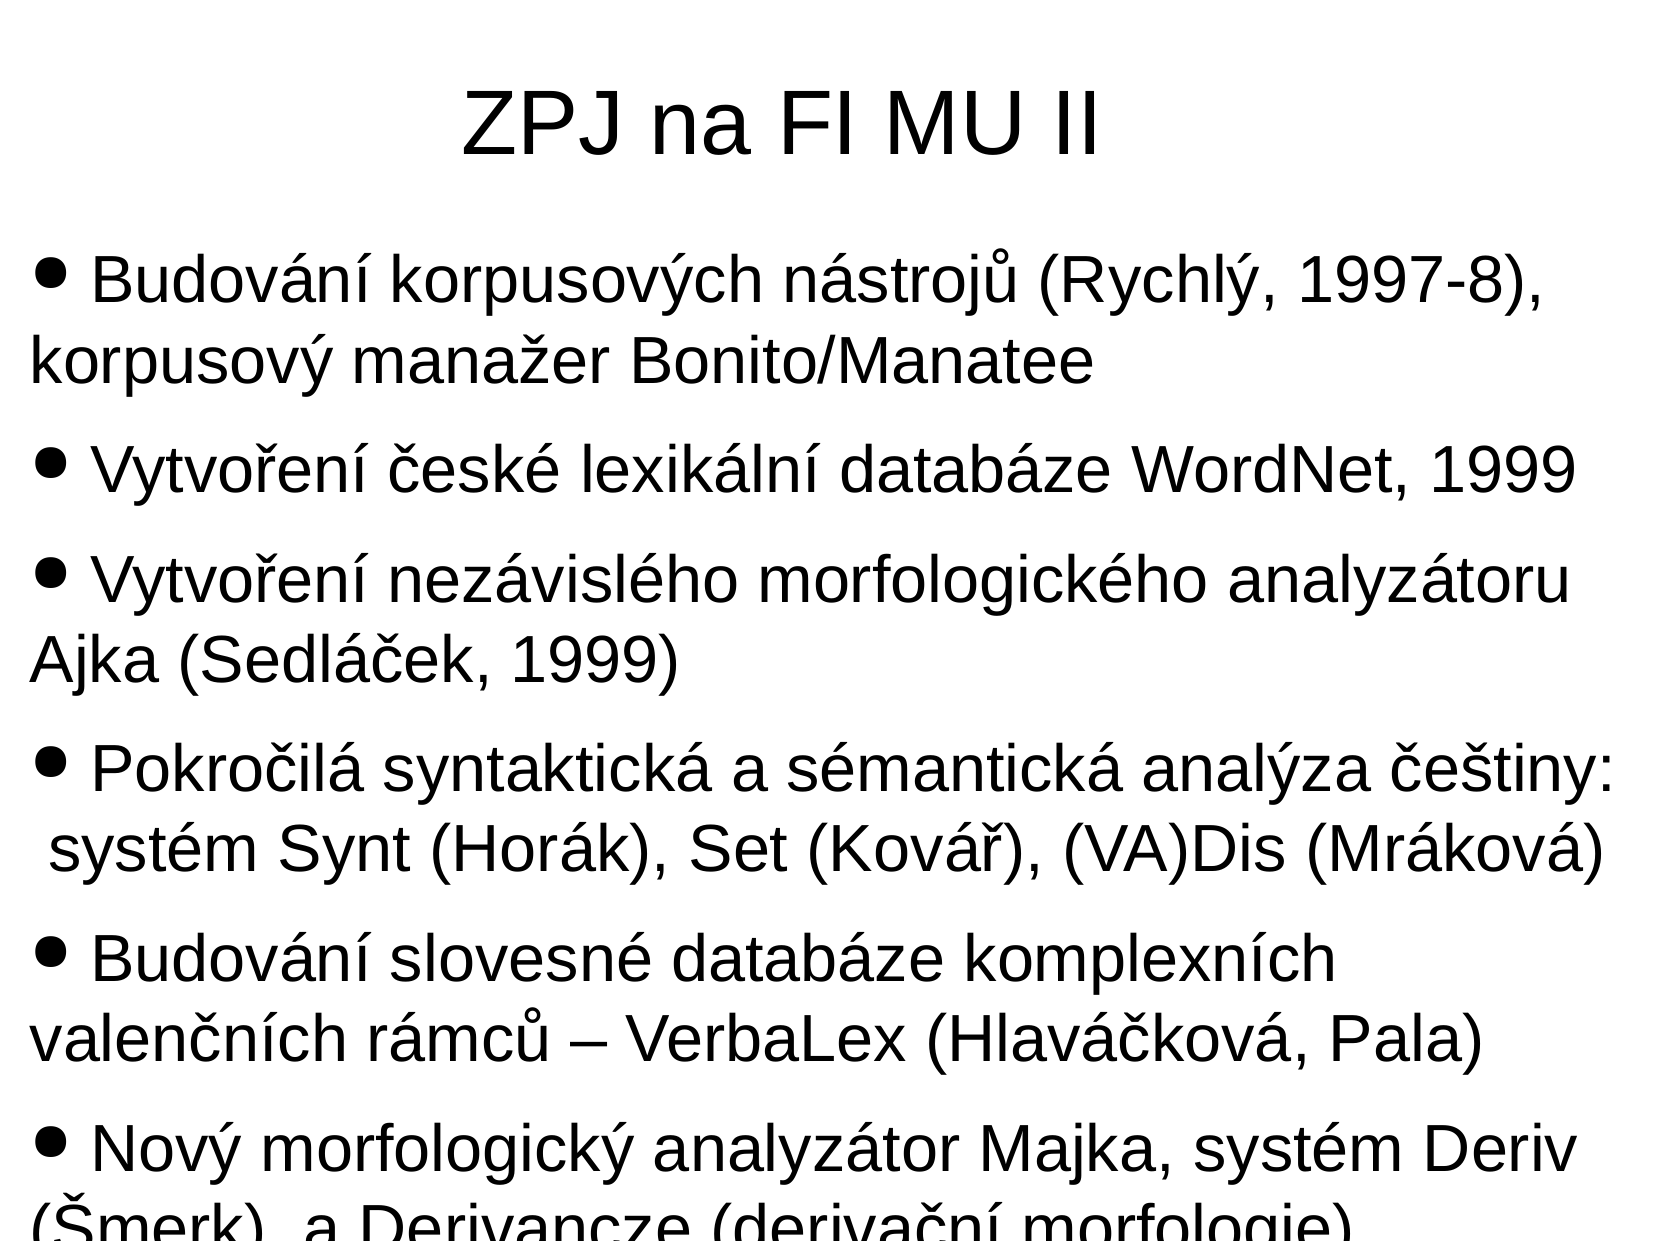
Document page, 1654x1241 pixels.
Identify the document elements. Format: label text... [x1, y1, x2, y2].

title ZPJ na FI MU II [0, 29, 1565, 207]
list Budování korpusových nástrojů (Rychlý, 1997-8), korpusový manažer Bonito/Manatee Vytvoření české lexikální databáze WordNet, 1999 Vytvoření nezávislého morfologického analyzátoru Ajka (Sedláček, 1999) Pokročilá syntaktická a sémantická analýza češtiny: systém Synt (Horák), Set (Kovář), (VA)Dis (Mráková) Budování slovesné databáze komplexních valenčních rámců – VerbaLex (Hlaváčková, Pala) Nový morfologický analyzátor Majka, systém Deriv (Šmerk) a Derivancze (derivační morfologie) [29, 236, 1625, 1241]
